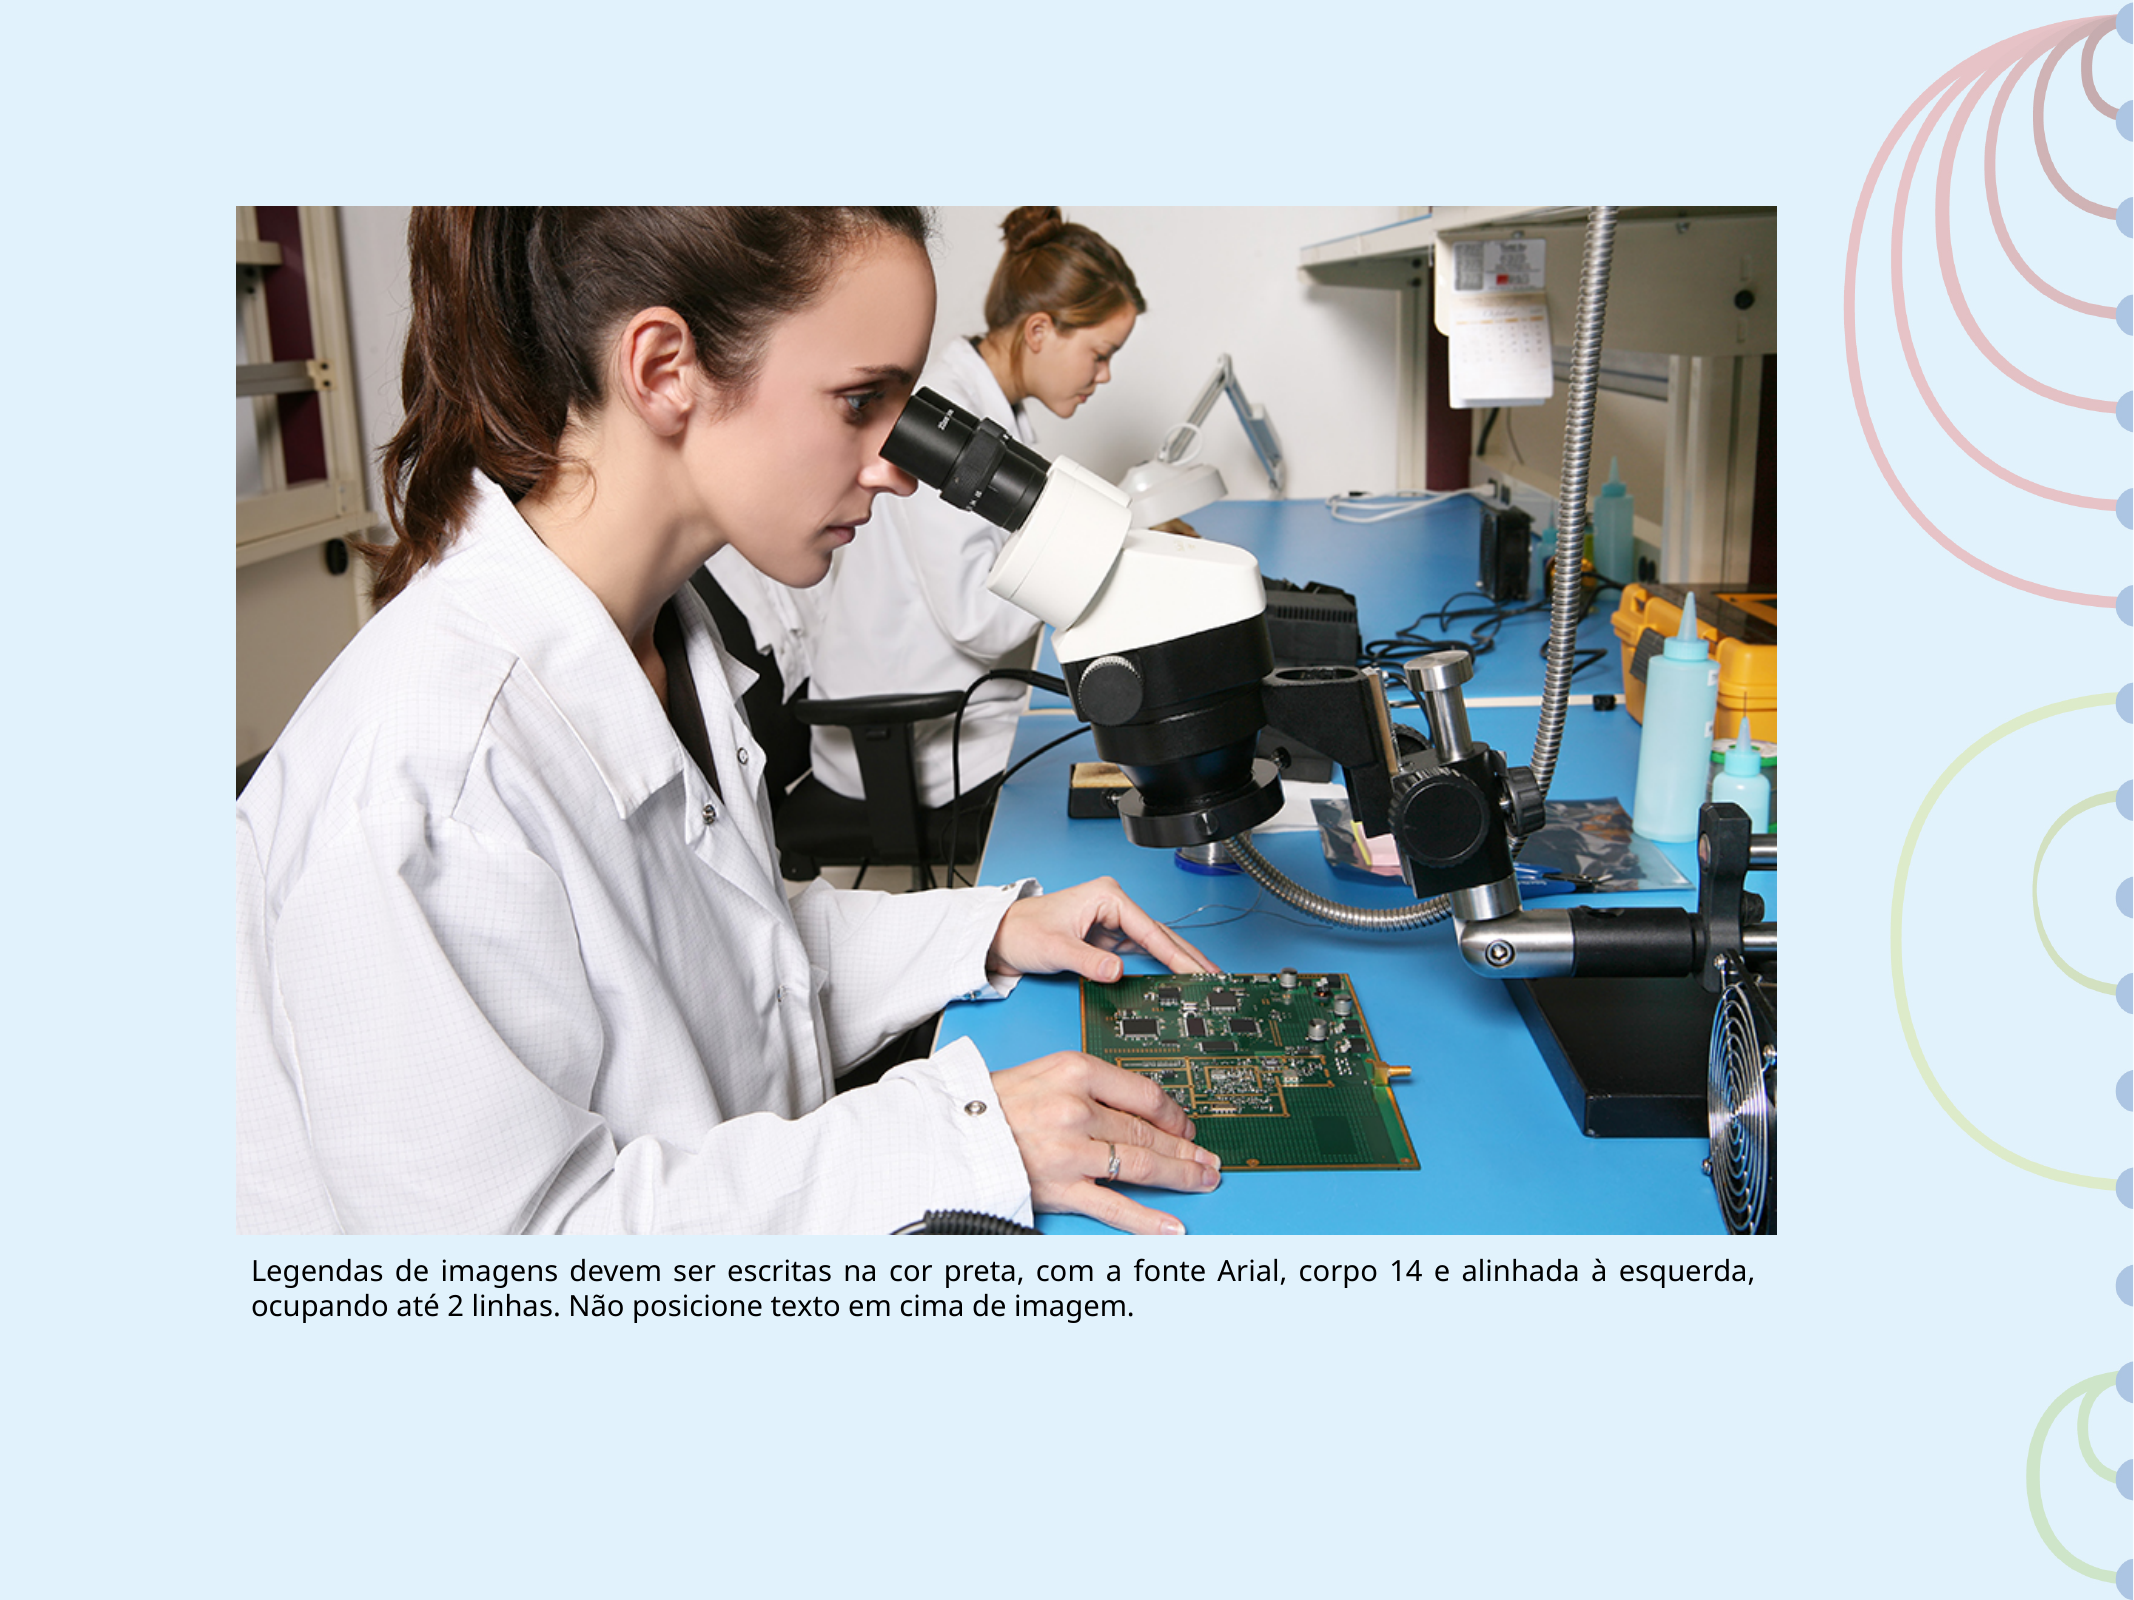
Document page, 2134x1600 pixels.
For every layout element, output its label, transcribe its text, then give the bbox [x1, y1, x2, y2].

picture [0, 0, 2134, 1600]
text_box Legendas de imagens devem ser escritas na cor preta, com a fonte Arial, corpo 14 e alinhada à esquerda, ocupando até 2 linhas. Não posicione texto em cima de imagem. [236, 1244, 1772, 1369]
